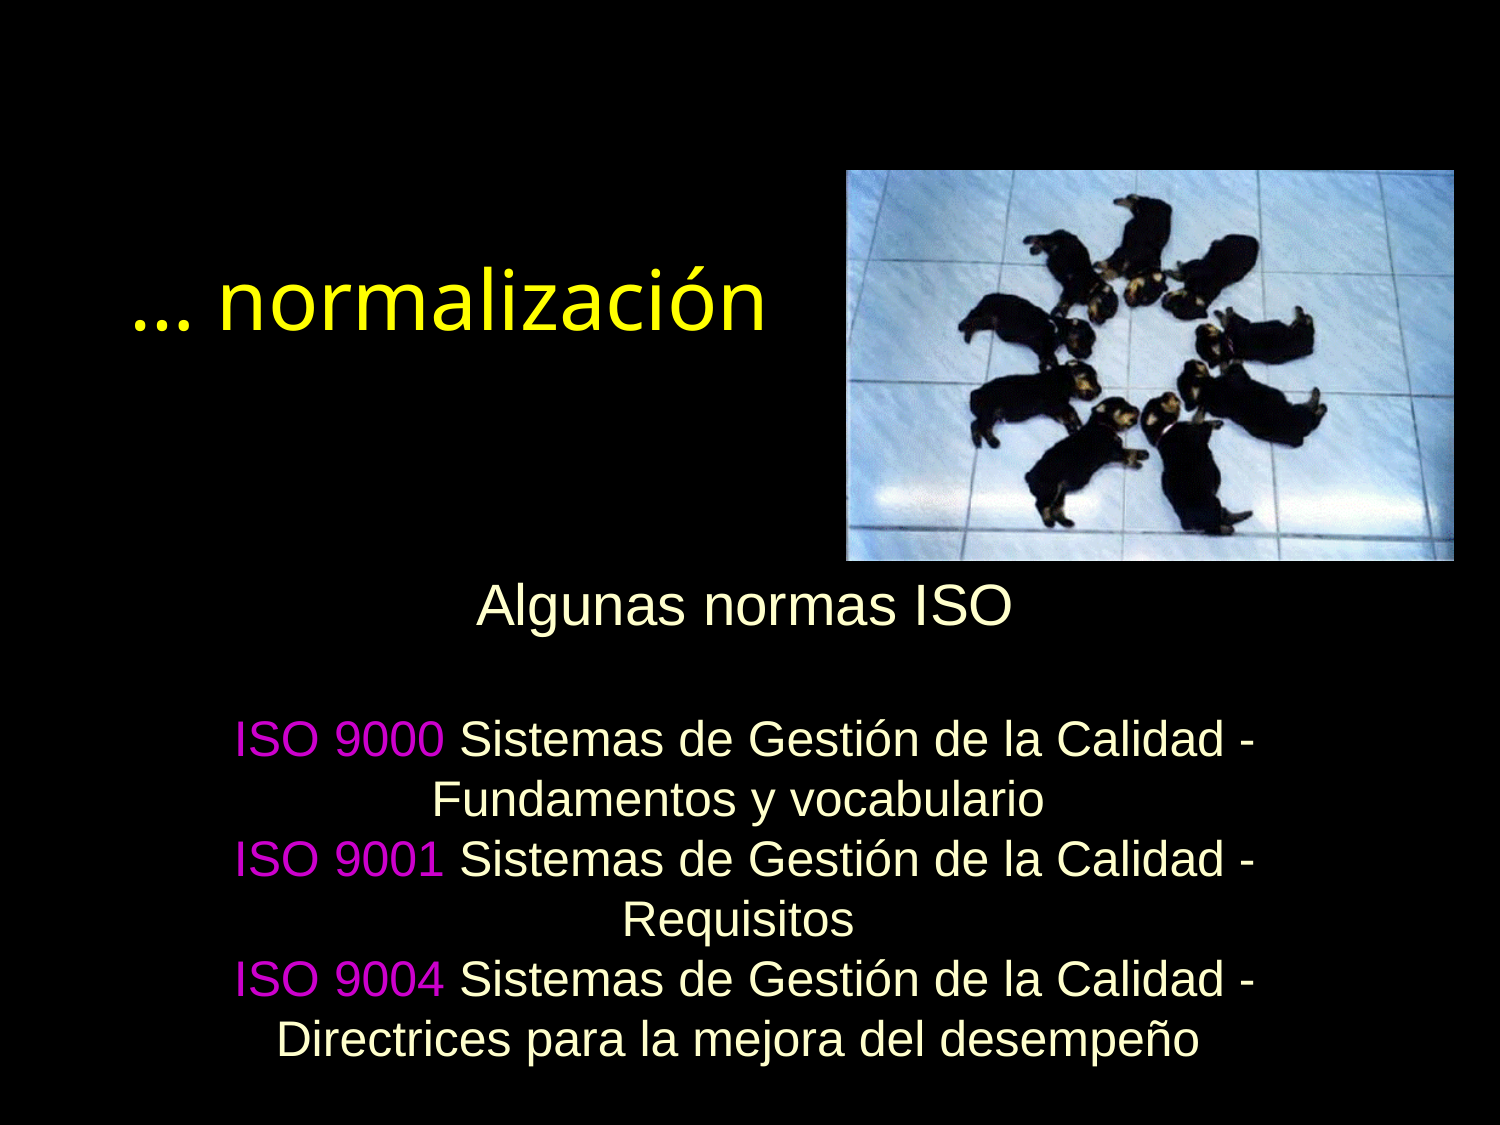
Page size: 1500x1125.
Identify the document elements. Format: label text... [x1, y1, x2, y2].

picture [846, 170, 1454, 561]
title … normalización [0, 236, 846, 355]
text_box Algunas normas ISO ISO 9000 Sistemas de Gestión de la Calidad - Fundamentos y vocabulario ISO 9001 Sistemas de Gestión de la Calidad - Requisitos ISO 9004 Sistemas de Gestión de la Calidad - Directrices para la mejora del desempeño [106, 559, 1385, 1075]
